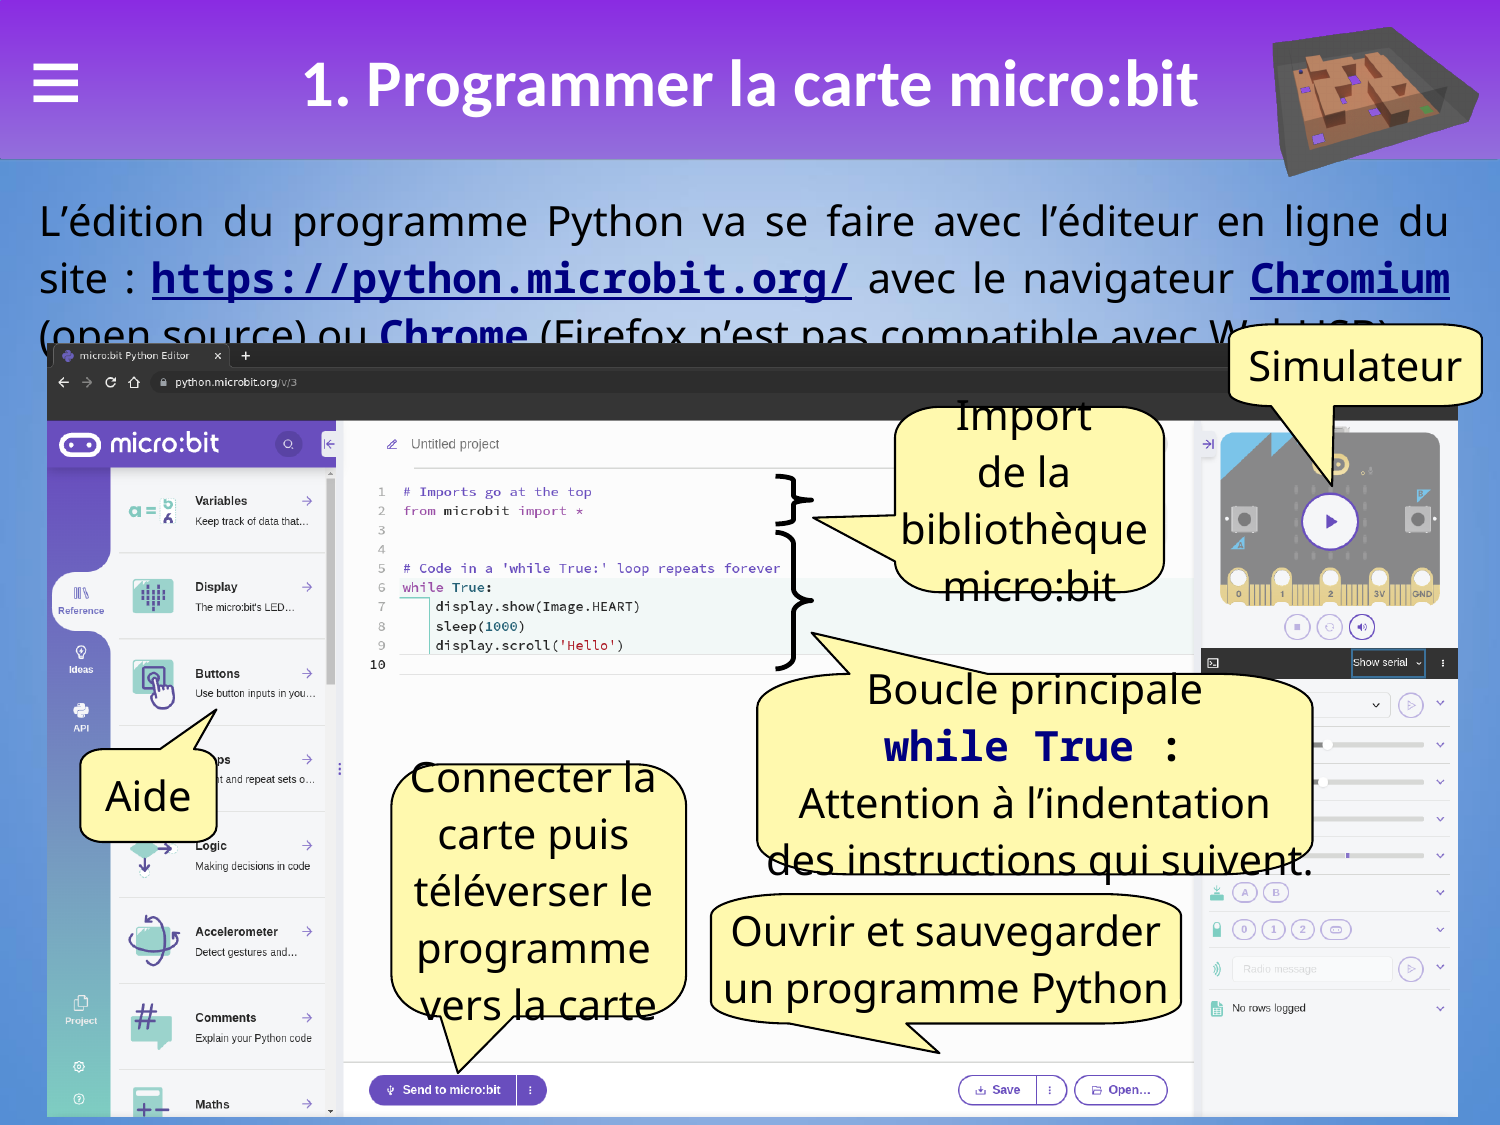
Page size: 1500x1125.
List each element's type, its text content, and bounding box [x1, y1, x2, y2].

text_box Connecter la carte puis téléverser le programme vers la carte [391, 764, 687, 1074]
text_box Aide [80, 709, 217, 843]
text_box Boucle principale while True : Attention à l’indentation des instructions qui suivent. [757, 632, 1313, 875]
text_box Simulateur [1228, 324, 1482, 487]
picture [0, 27, 1500, 1125]
text_box ≡ [14, 23, 101, 141]
text_box 1. Programmer la carte micro:bit [0, 0, 1500, 159]
text_box Import de la bibliothèque micro:bit [813, 406, 1164, 593]
text_box Ouvrir et sauvegarder un programme Python [711, 894, 1182, 1054]
text_box L’édition du programme Python va se faire avec l’éditeur en ligne du site : https://python.microbit.org/ avec le navigateur Chromium (open source) ou Chrome (Firefox n’est pas compatible avec WebUSB). [24, 184, 1466, 325]
